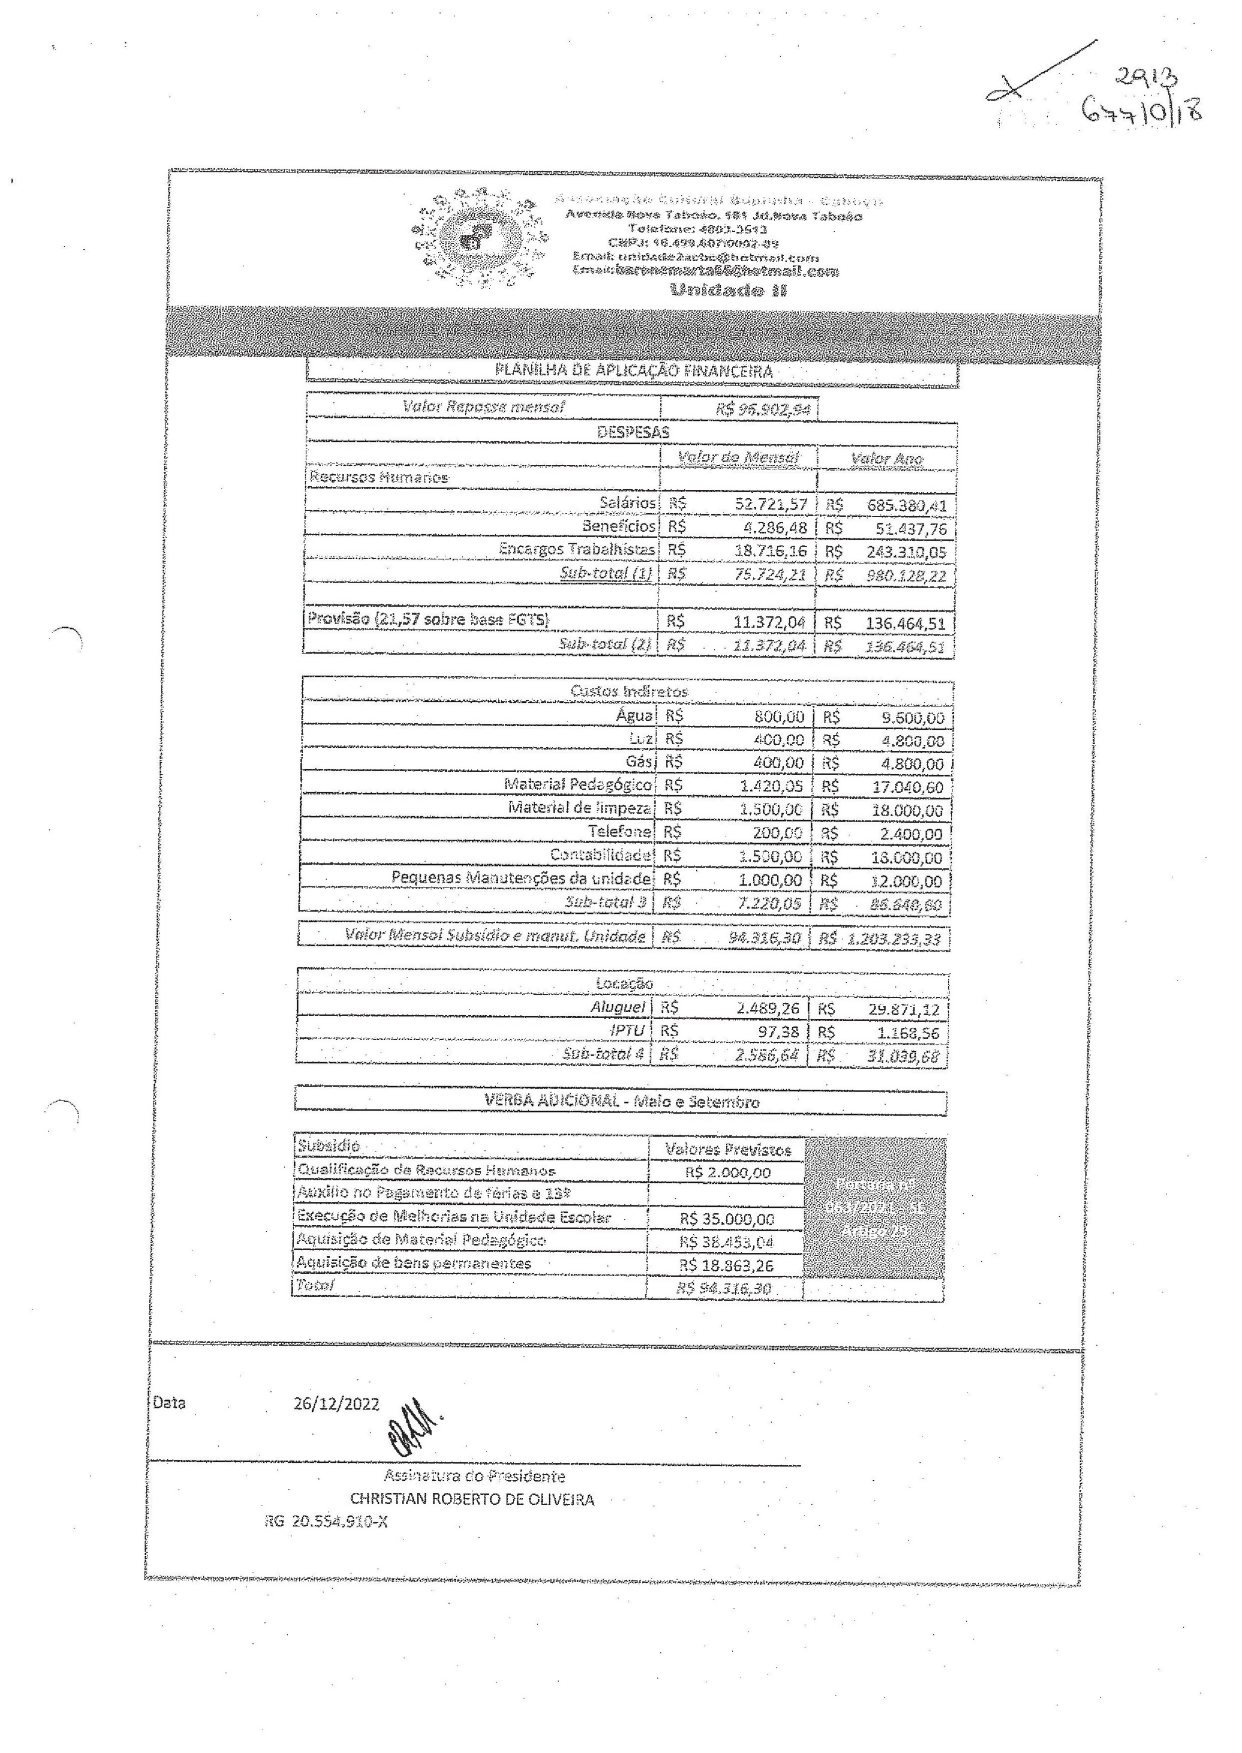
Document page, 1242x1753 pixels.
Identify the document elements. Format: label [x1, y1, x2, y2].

text_box [0, 2, 1240, 1752]
